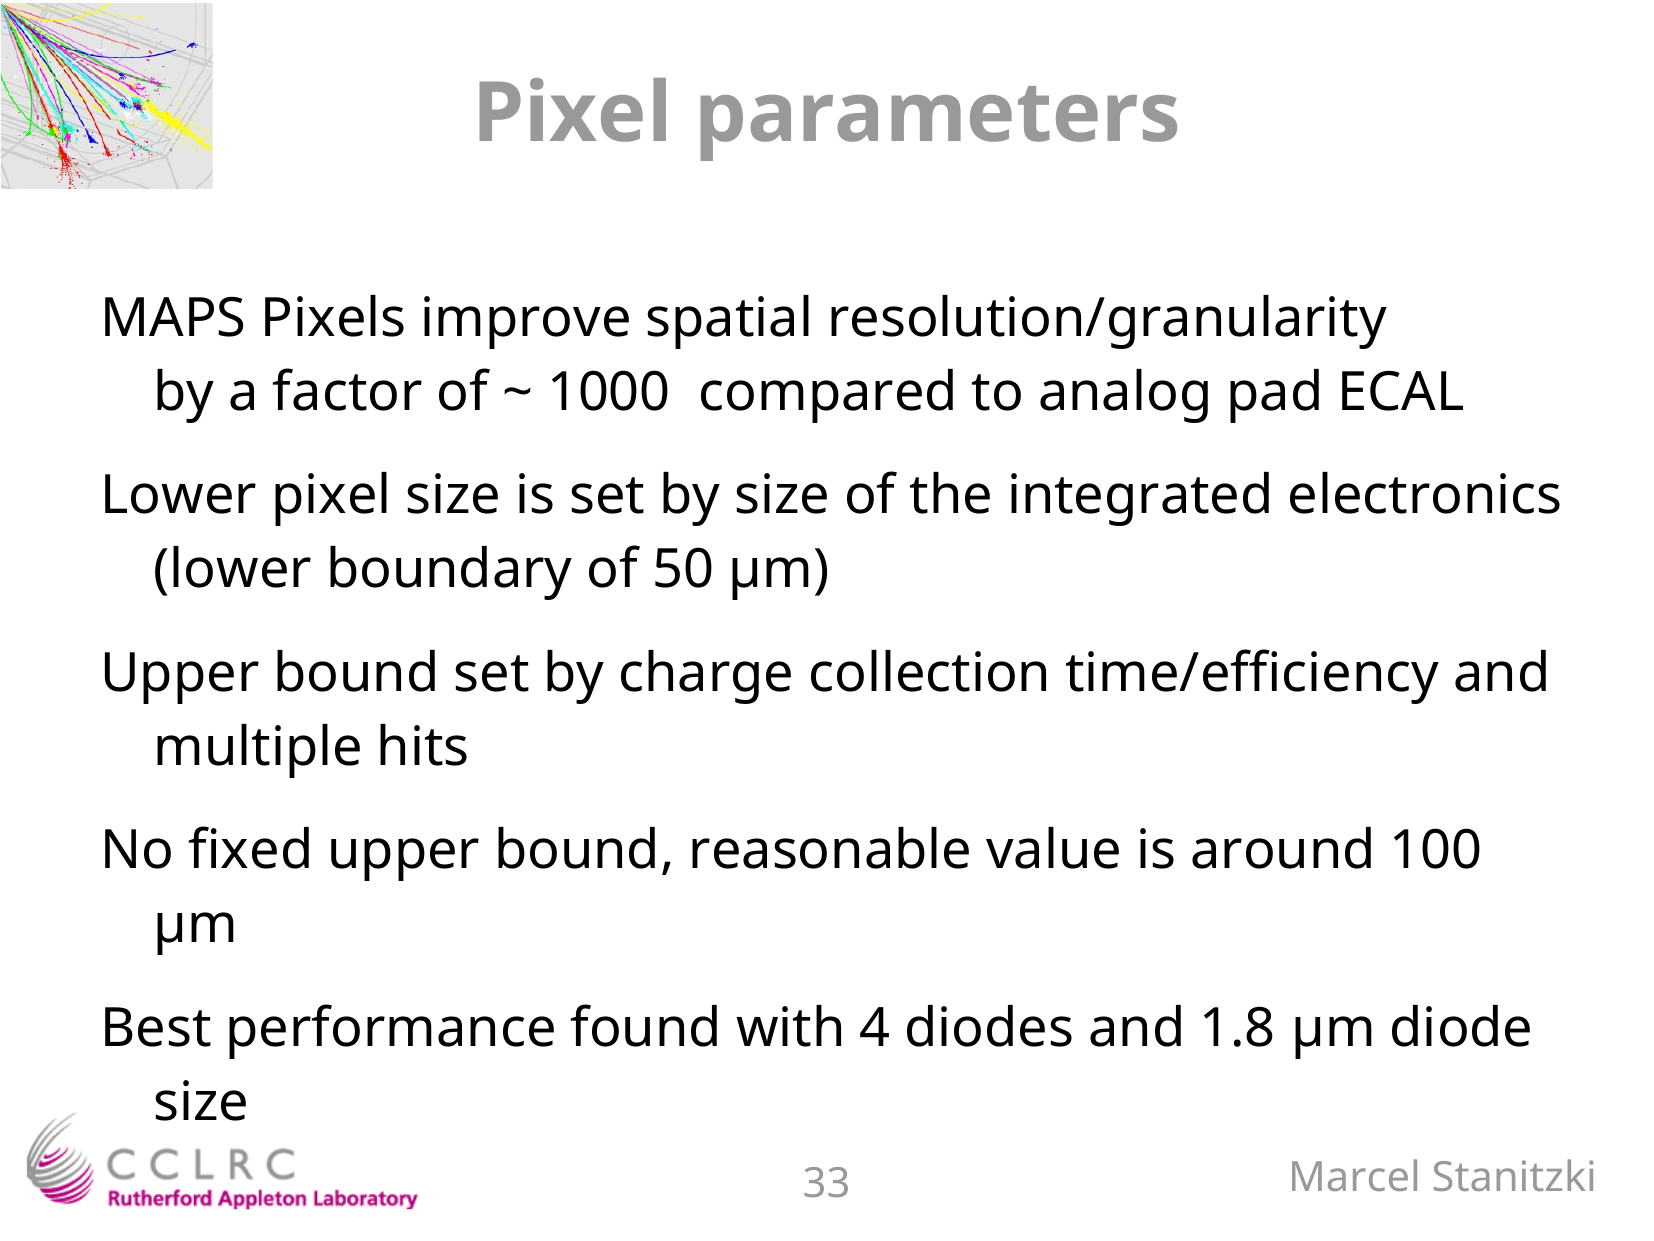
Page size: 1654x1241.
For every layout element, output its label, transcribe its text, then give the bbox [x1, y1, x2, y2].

title Pixel parameters [203, 5, 1451, 213]
picture [19, 1110, 426, 1212]
list MAPS Pixels improve spatial resolution/granularity by a factor of ~ 1000 compared to analog pad ECAL Lower pixel size is set by size of the integrated electronics (lower boundary of 50 µm) Upper bound set by charge collection time/efficiency and multiple hits No fixed upper bound, reasonable value is around 100 µm Best performance found with 4 diodes and 1.8 µm diode size [82, 278, 1571, 1123]
picture [0, 3, 213, 189]
